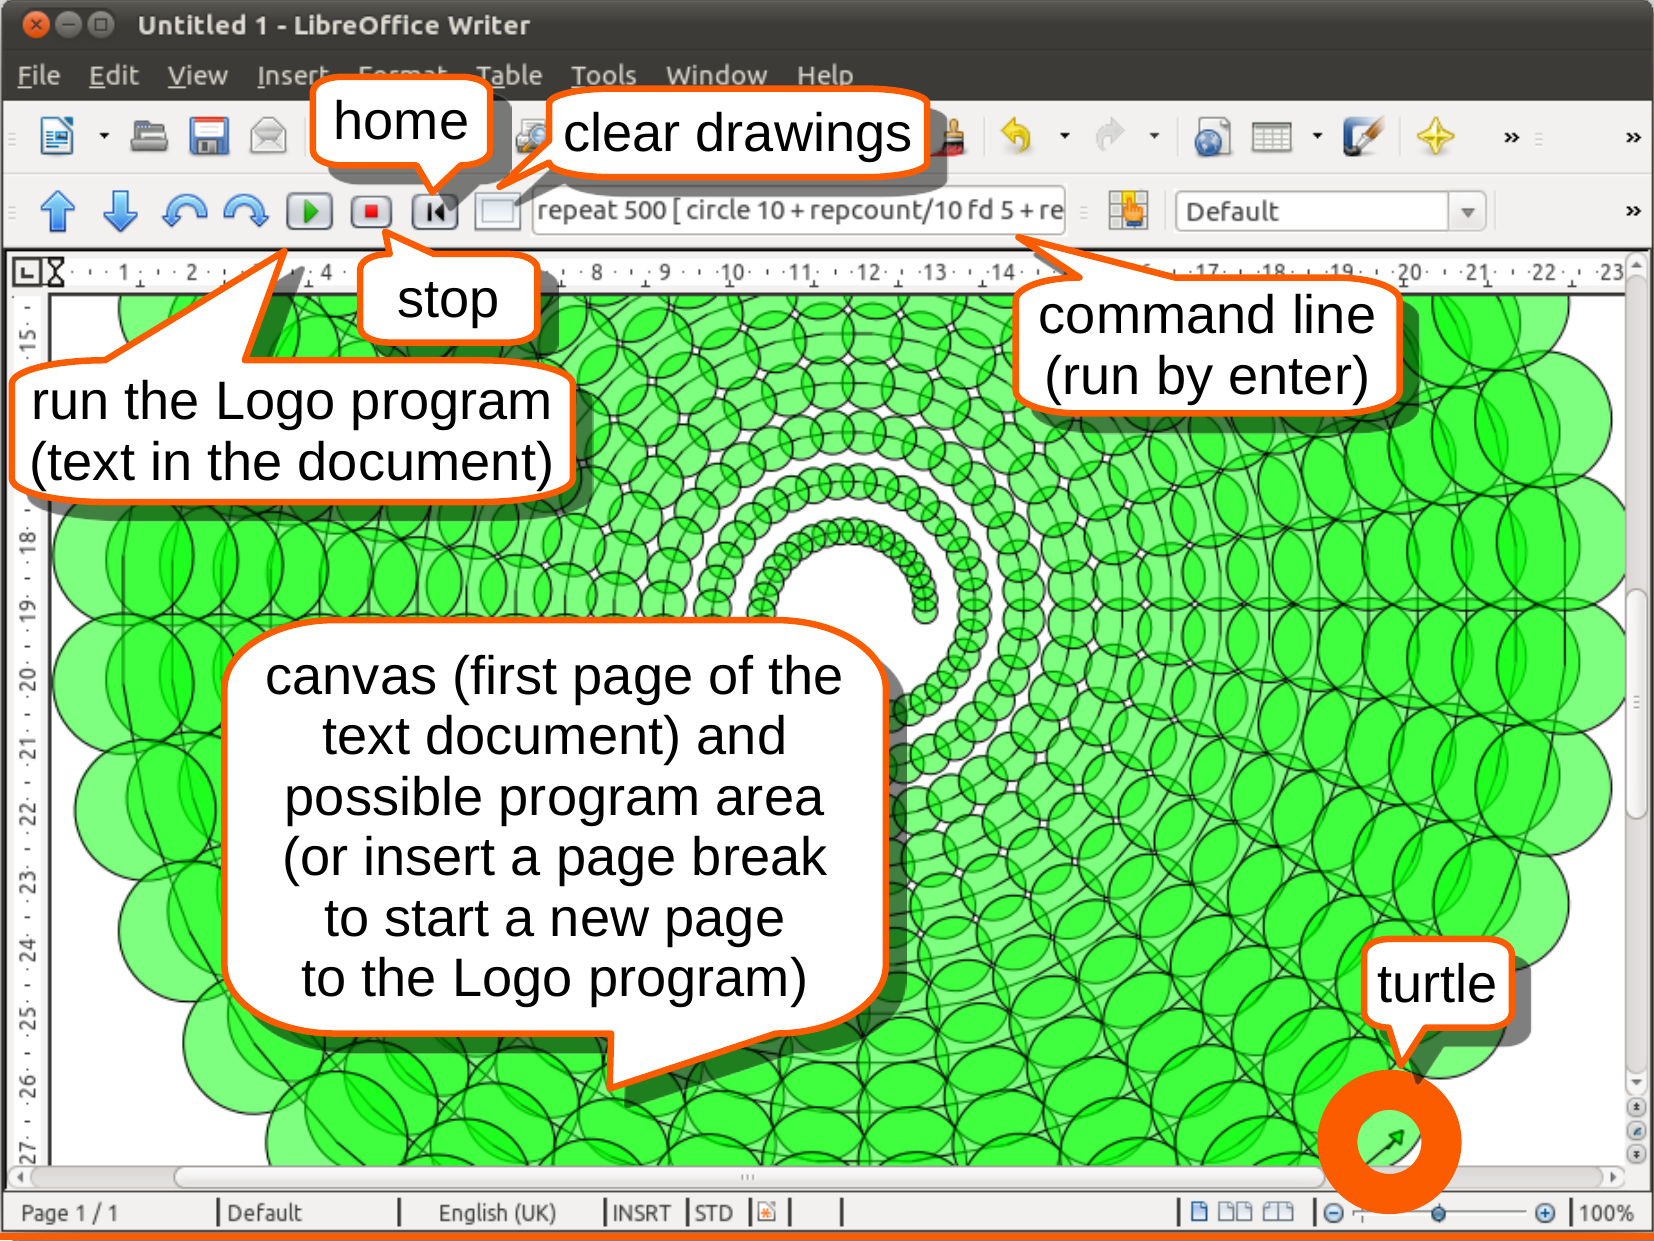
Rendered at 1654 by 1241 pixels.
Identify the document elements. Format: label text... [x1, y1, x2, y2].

text_box command line (run by enter) [1015, 237, 1400, 414]
text_box turtle [1364, 938, 1512, 1066]
picture [0, 0, 1654, 1234]
text_box stop [360, 231, 538, 343]
text_box clear drawings [499, 88, 928, 187]
text_box home [312, 76, 491, 193]
text_box canvas (first page of the text document) and possible program area (or insert a page break to start a new page to the Logo program) [224, 620, 886, 1089]
text_box run the Logo program (text in the document) [11, 251, 573, 503]
